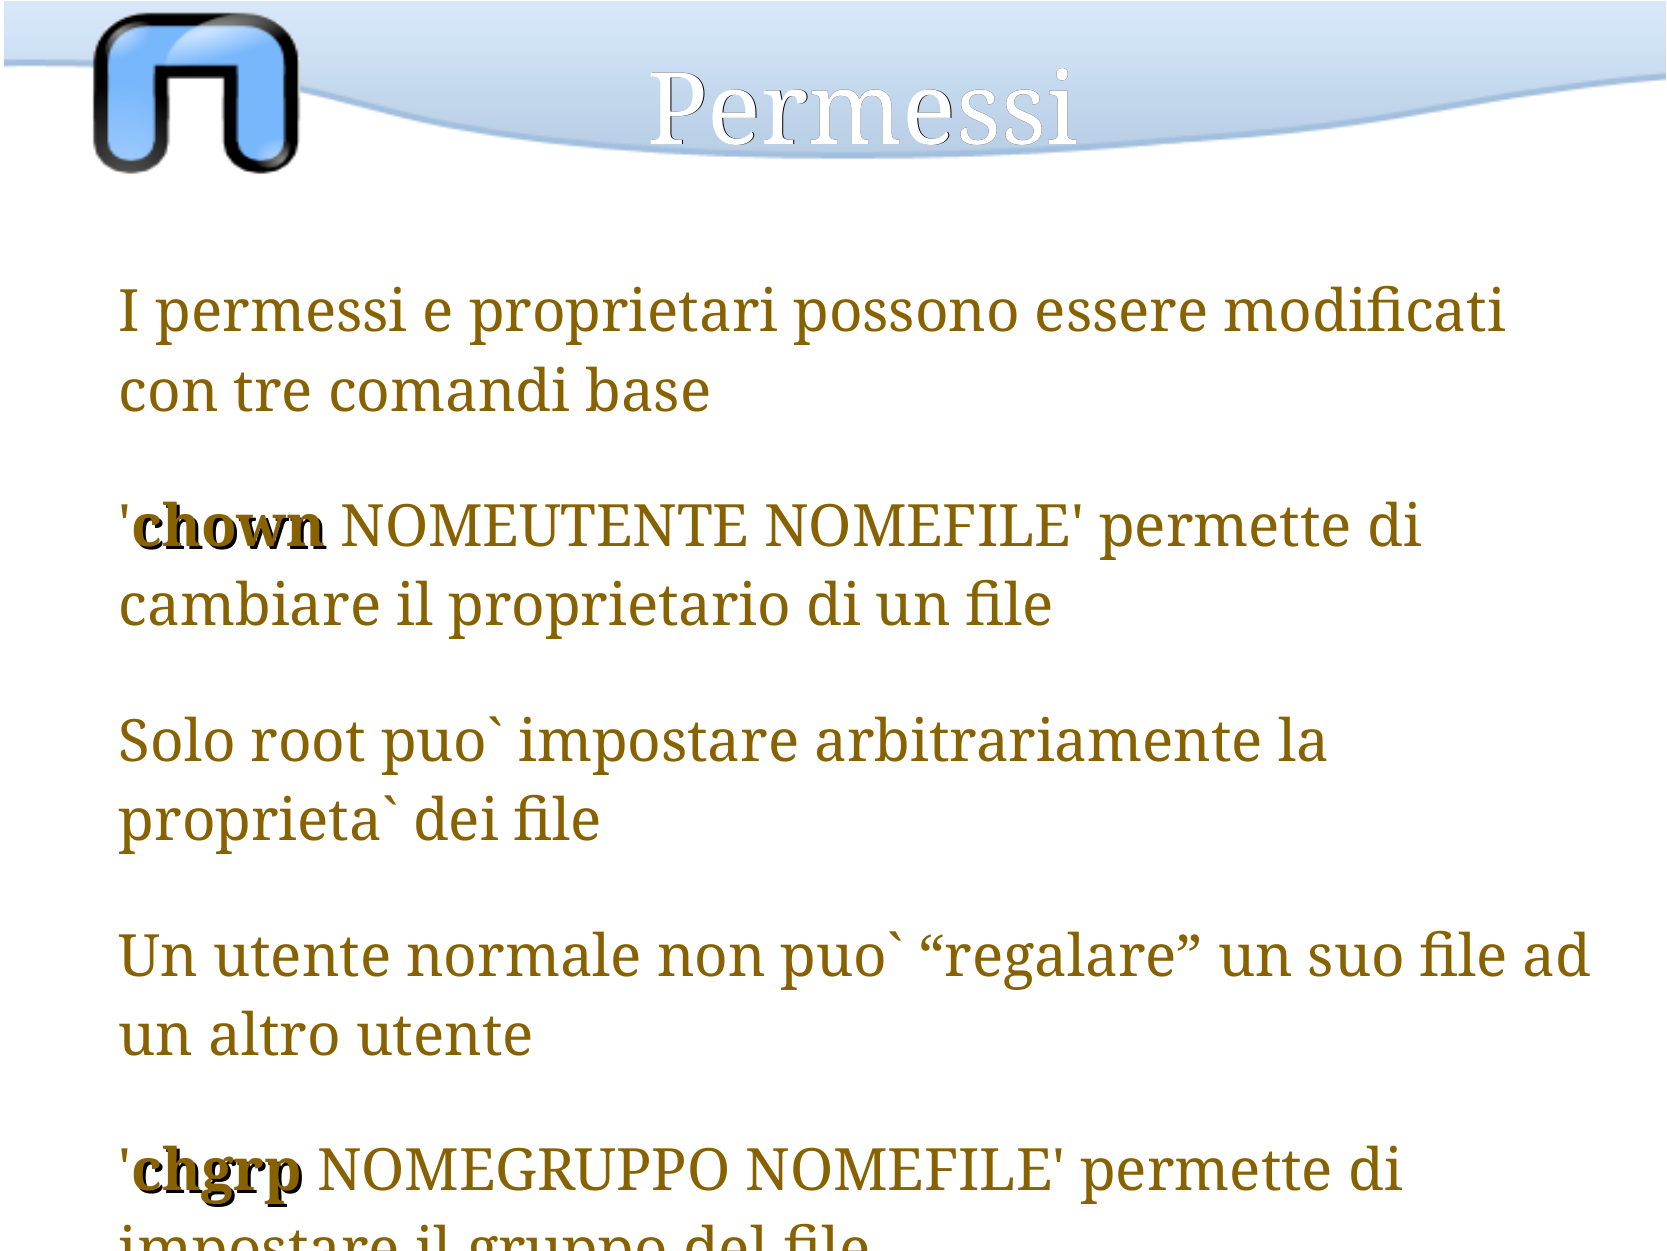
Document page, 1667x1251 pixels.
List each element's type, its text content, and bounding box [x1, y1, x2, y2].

text_box Permessi [446, 29, 1280, 283]
picture [0, 0, 1667, 1251]
list I permessi e proprietari possono essere modificati con tre comandi base 'chown NOMEUTENTE NOMEFILE' permette di cambiare il proprietario di un file Solo root puo` impostare arbitrariamente la proprieta` dei file Un utente normale non puo` “regalare” un suo file ad un altro utente 'chgrp NOMEGRUPPO NOMEFILE' permette di impostare il gruppo del file [118, 269, 1604, 1251]
